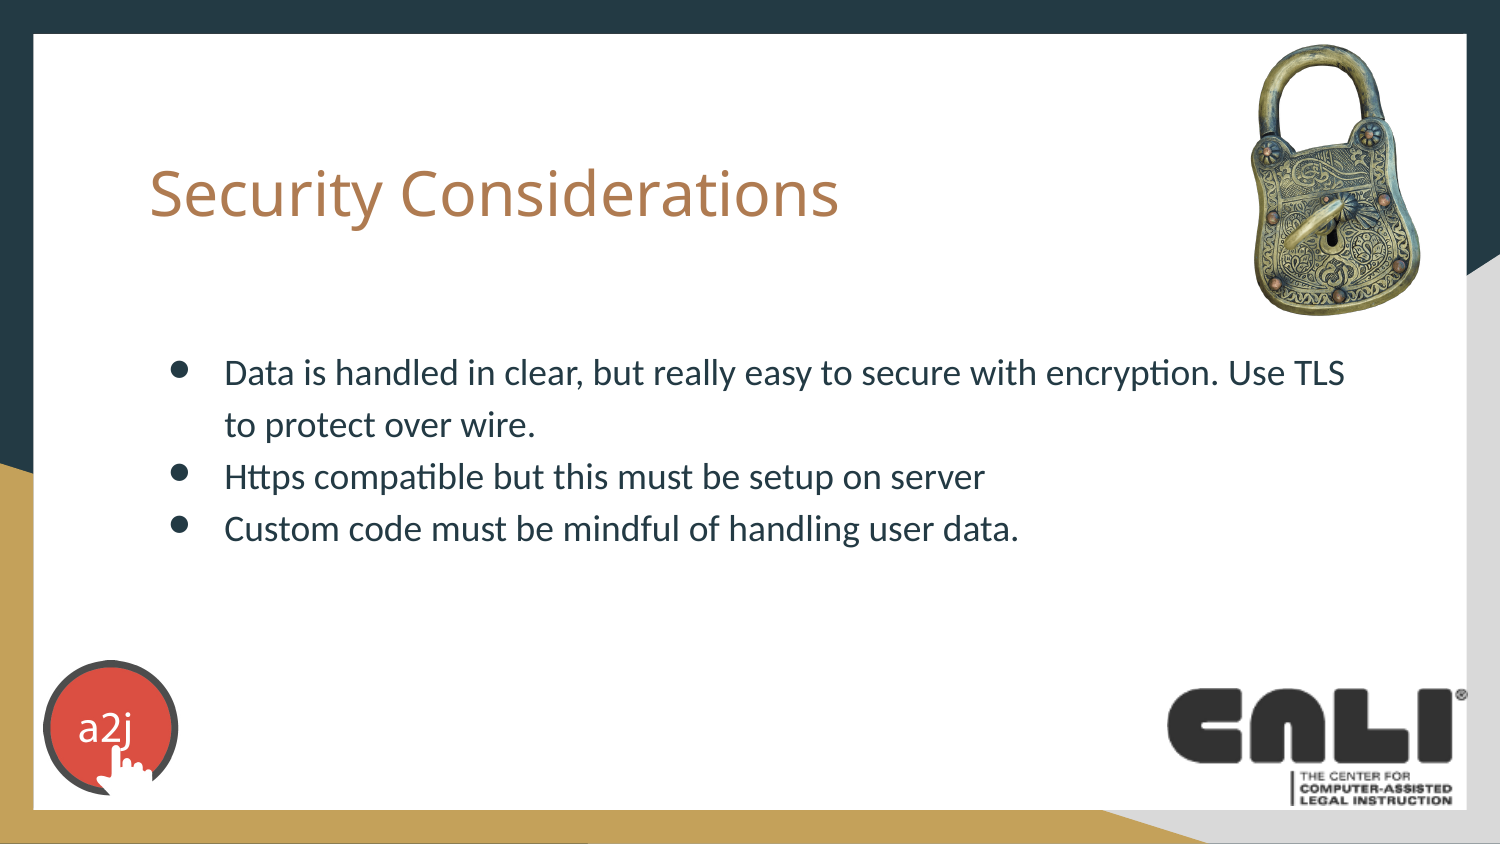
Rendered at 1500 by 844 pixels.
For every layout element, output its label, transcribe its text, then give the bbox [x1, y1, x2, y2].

picture [1167, 688, 1468, 806]
title Security Considerations [134, 138, 1231, 296]
list Data is handled in clear, but really easy to secure with encryption. Use TLS to protect over wire. Https compatible but this must be setup on server Custom code must be mindful of handling user data. [134, 326, 1366, 729]
picture [1231, 35, 1431, 336]
picture [43, 660, 182, 806]
